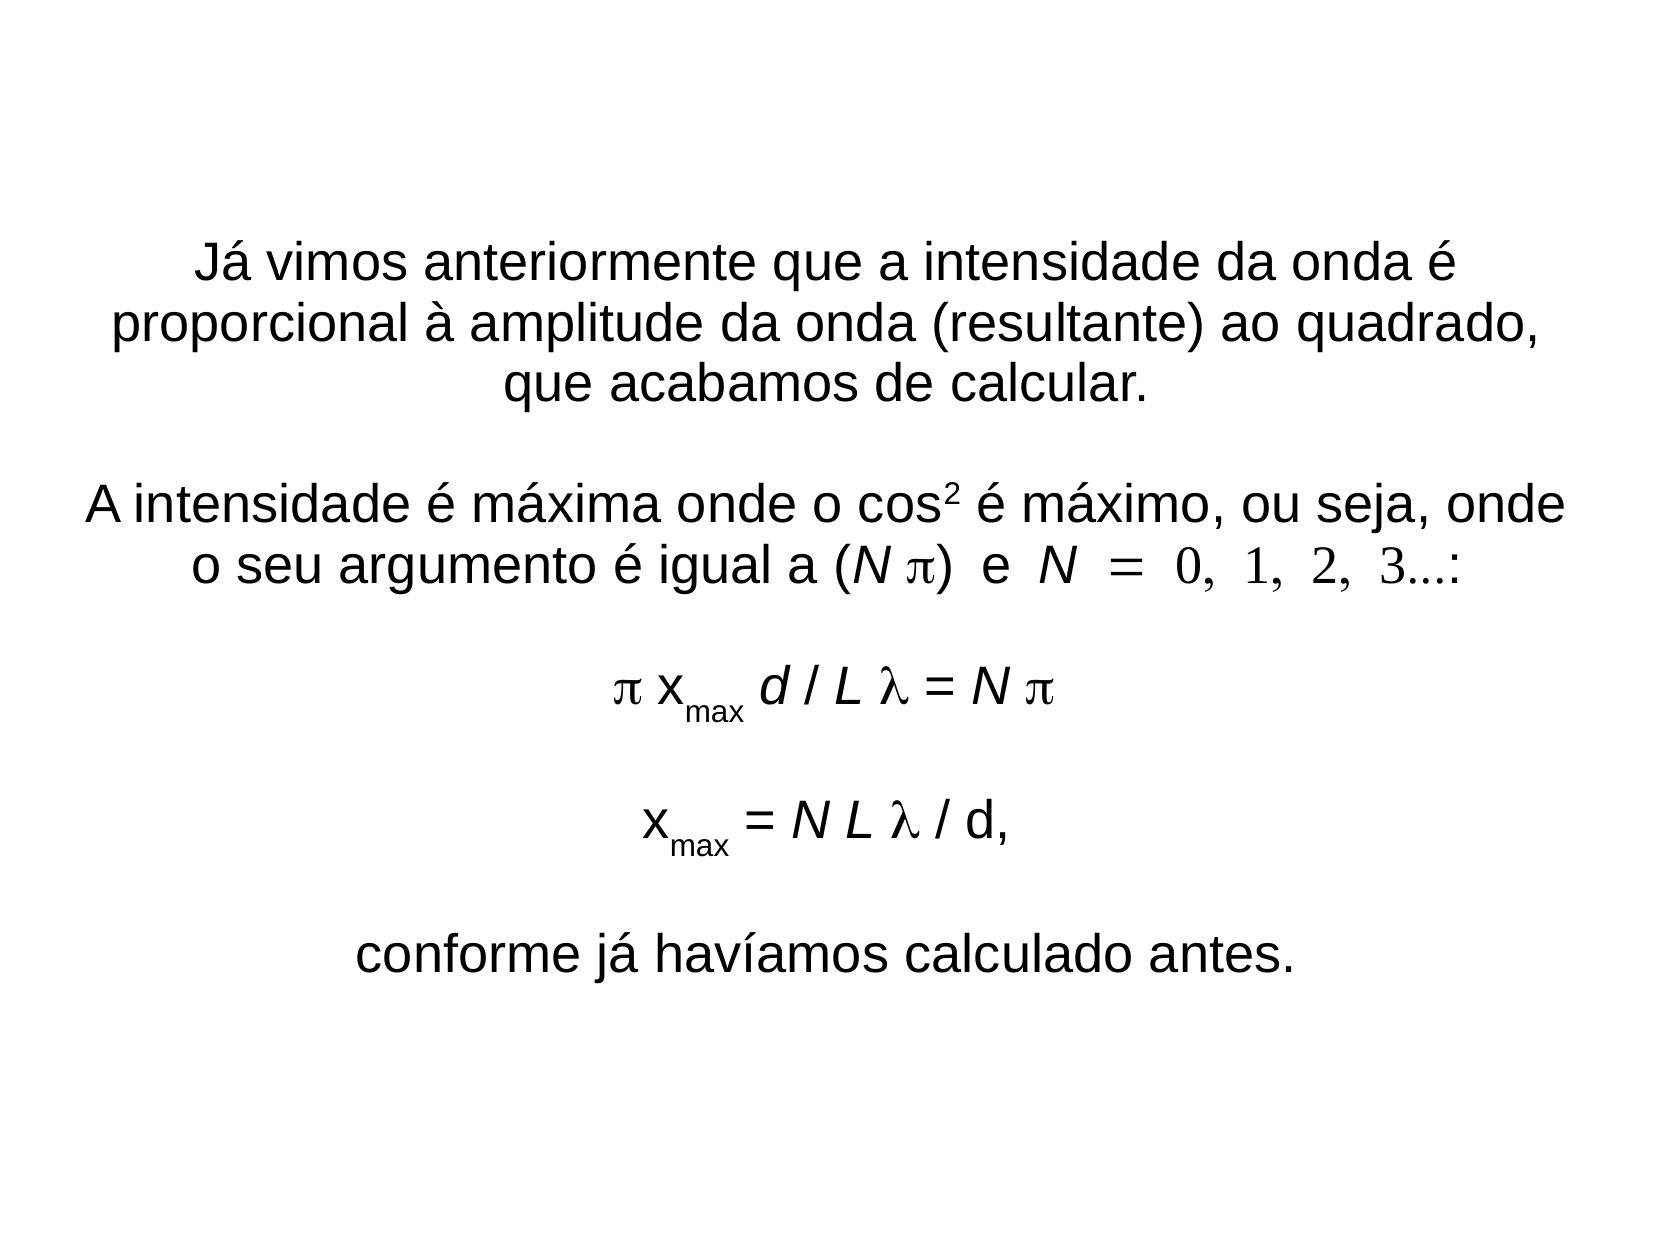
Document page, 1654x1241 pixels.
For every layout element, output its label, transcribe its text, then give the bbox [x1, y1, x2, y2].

subtitle Já vimos anteriormente que a intensidade da onda é proporcional à amplitude da onda (resultante) ao quadrado, que acabamos de calcular. A intensidade é máxima onde o cos2 é máximo, ou seja, onde o seu argumento é igual a (N p) e N = 0, 1, 2, 3...: p xmax d / L l = N p xmax = N L l / d, conforme já havíamos calculado antes. [82, 200, 1571, 1016]
